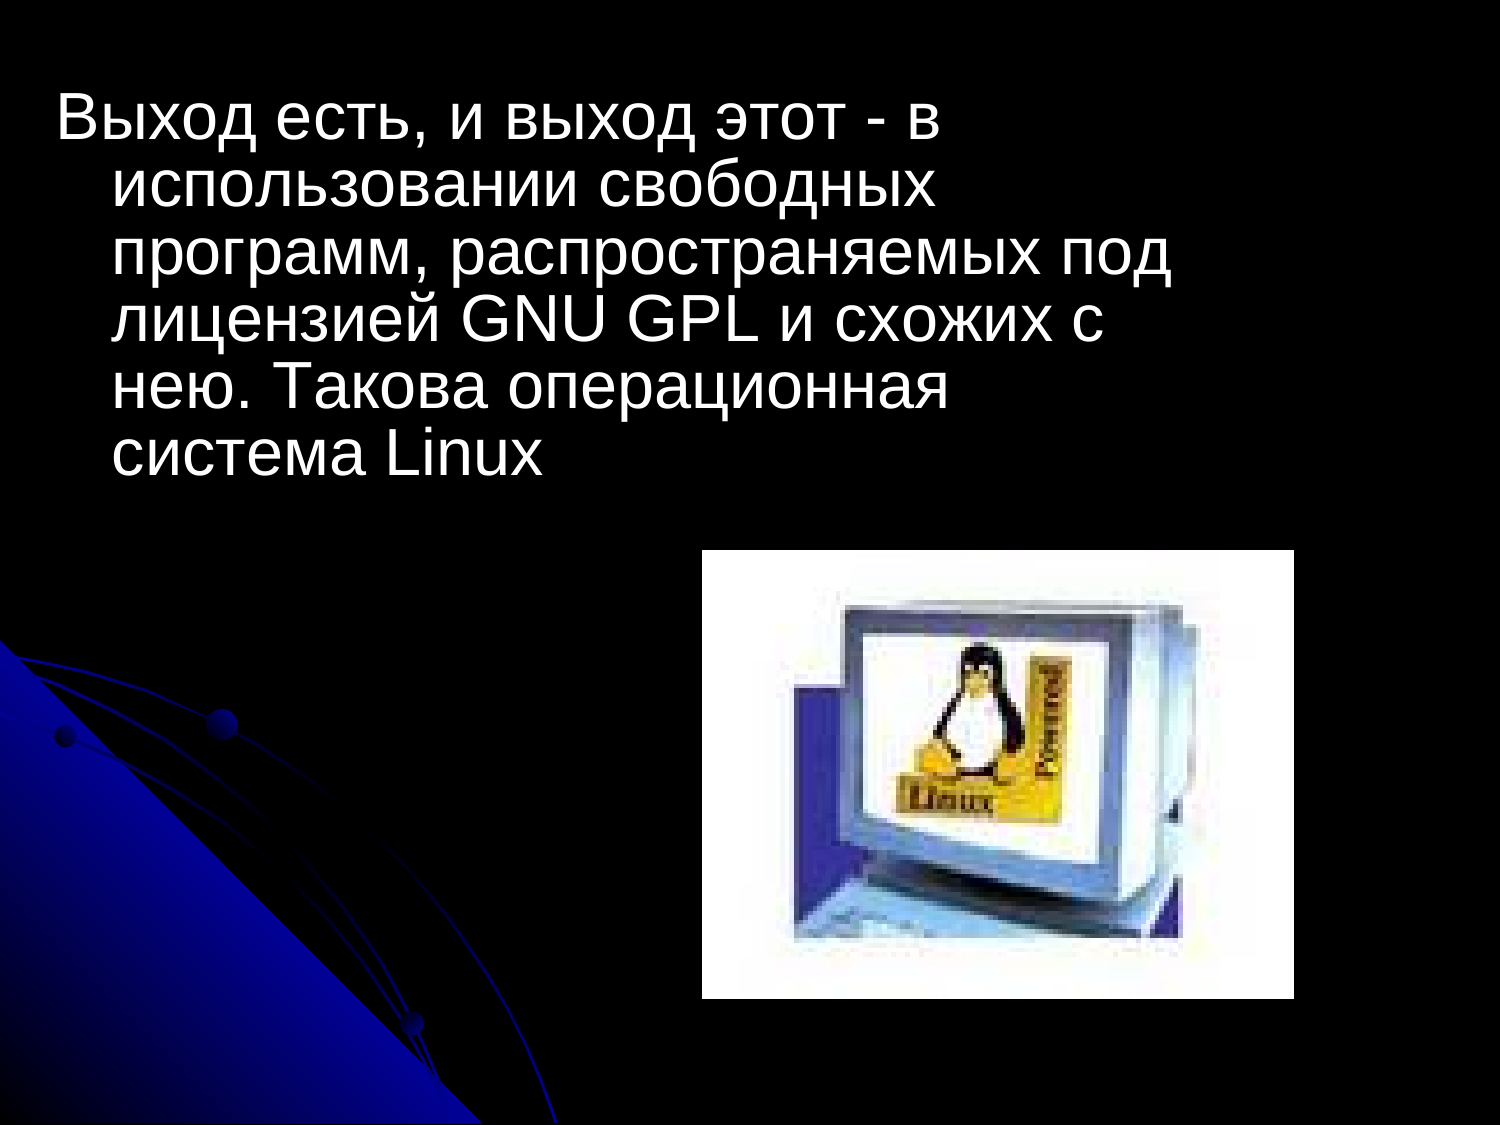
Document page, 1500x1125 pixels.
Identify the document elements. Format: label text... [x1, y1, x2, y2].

list Выход есть, и выход этот - в использовании свободных программ, распространяемых под лицензией GNU GPL и схожих с нею. Такова операционная система Linux [41, 78, 1213, 544]
picture [702, 550, 1294, 999]
